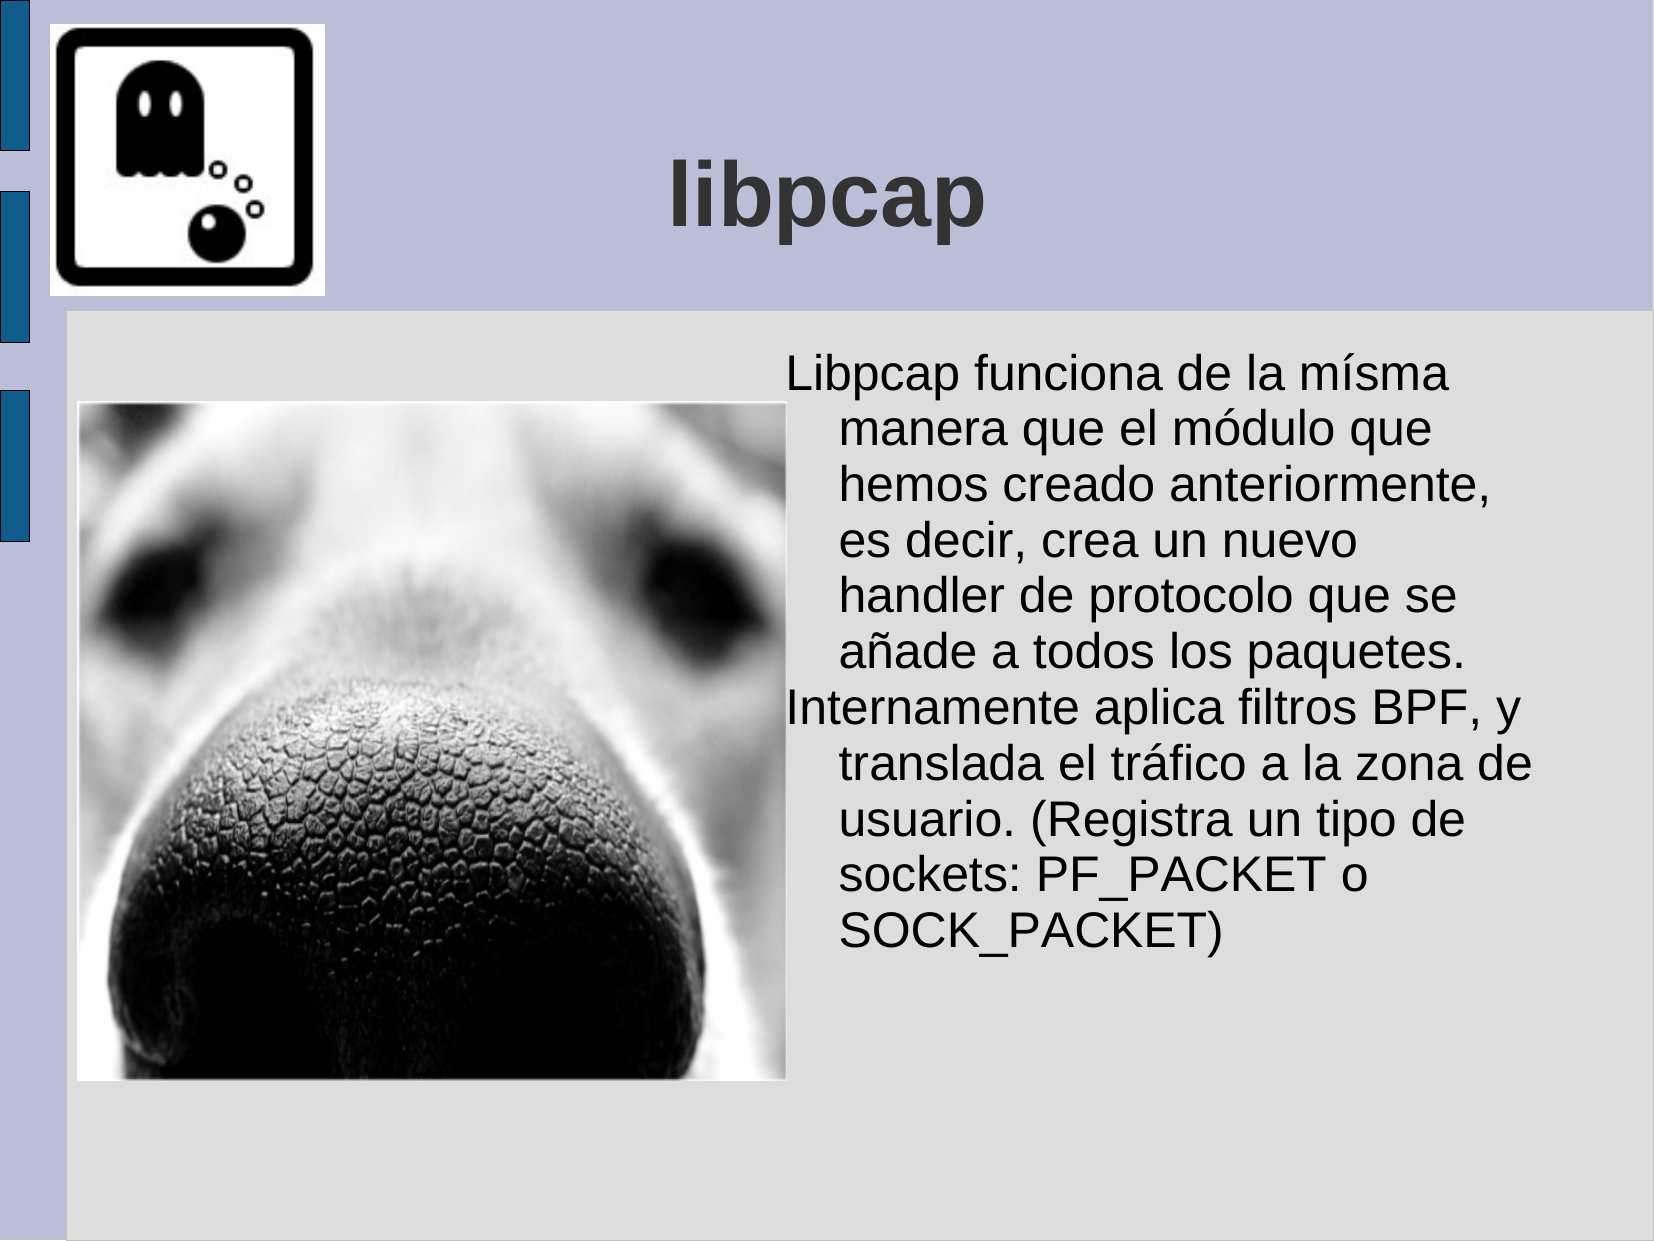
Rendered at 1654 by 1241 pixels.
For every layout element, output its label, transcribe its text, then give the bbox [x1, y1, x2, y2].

list Libpcap funciona de la mísma manera que el módulo que hemos creado anteriormente, es decir, crea un nuevo handler de protocolo que se añade a todos los paquetes. Internamente aplica filtros BPF, y translada el tráfico a la zona de usuario. (Registra un tipo de sockets: PF_PACKET o SOCK_PACKET) [767, 344, 1535, 1127]
picture [50, 24, 325, 296]
title libpcap [121, 91, 1534, 299]
picture [77, 401, 787, 1081]
